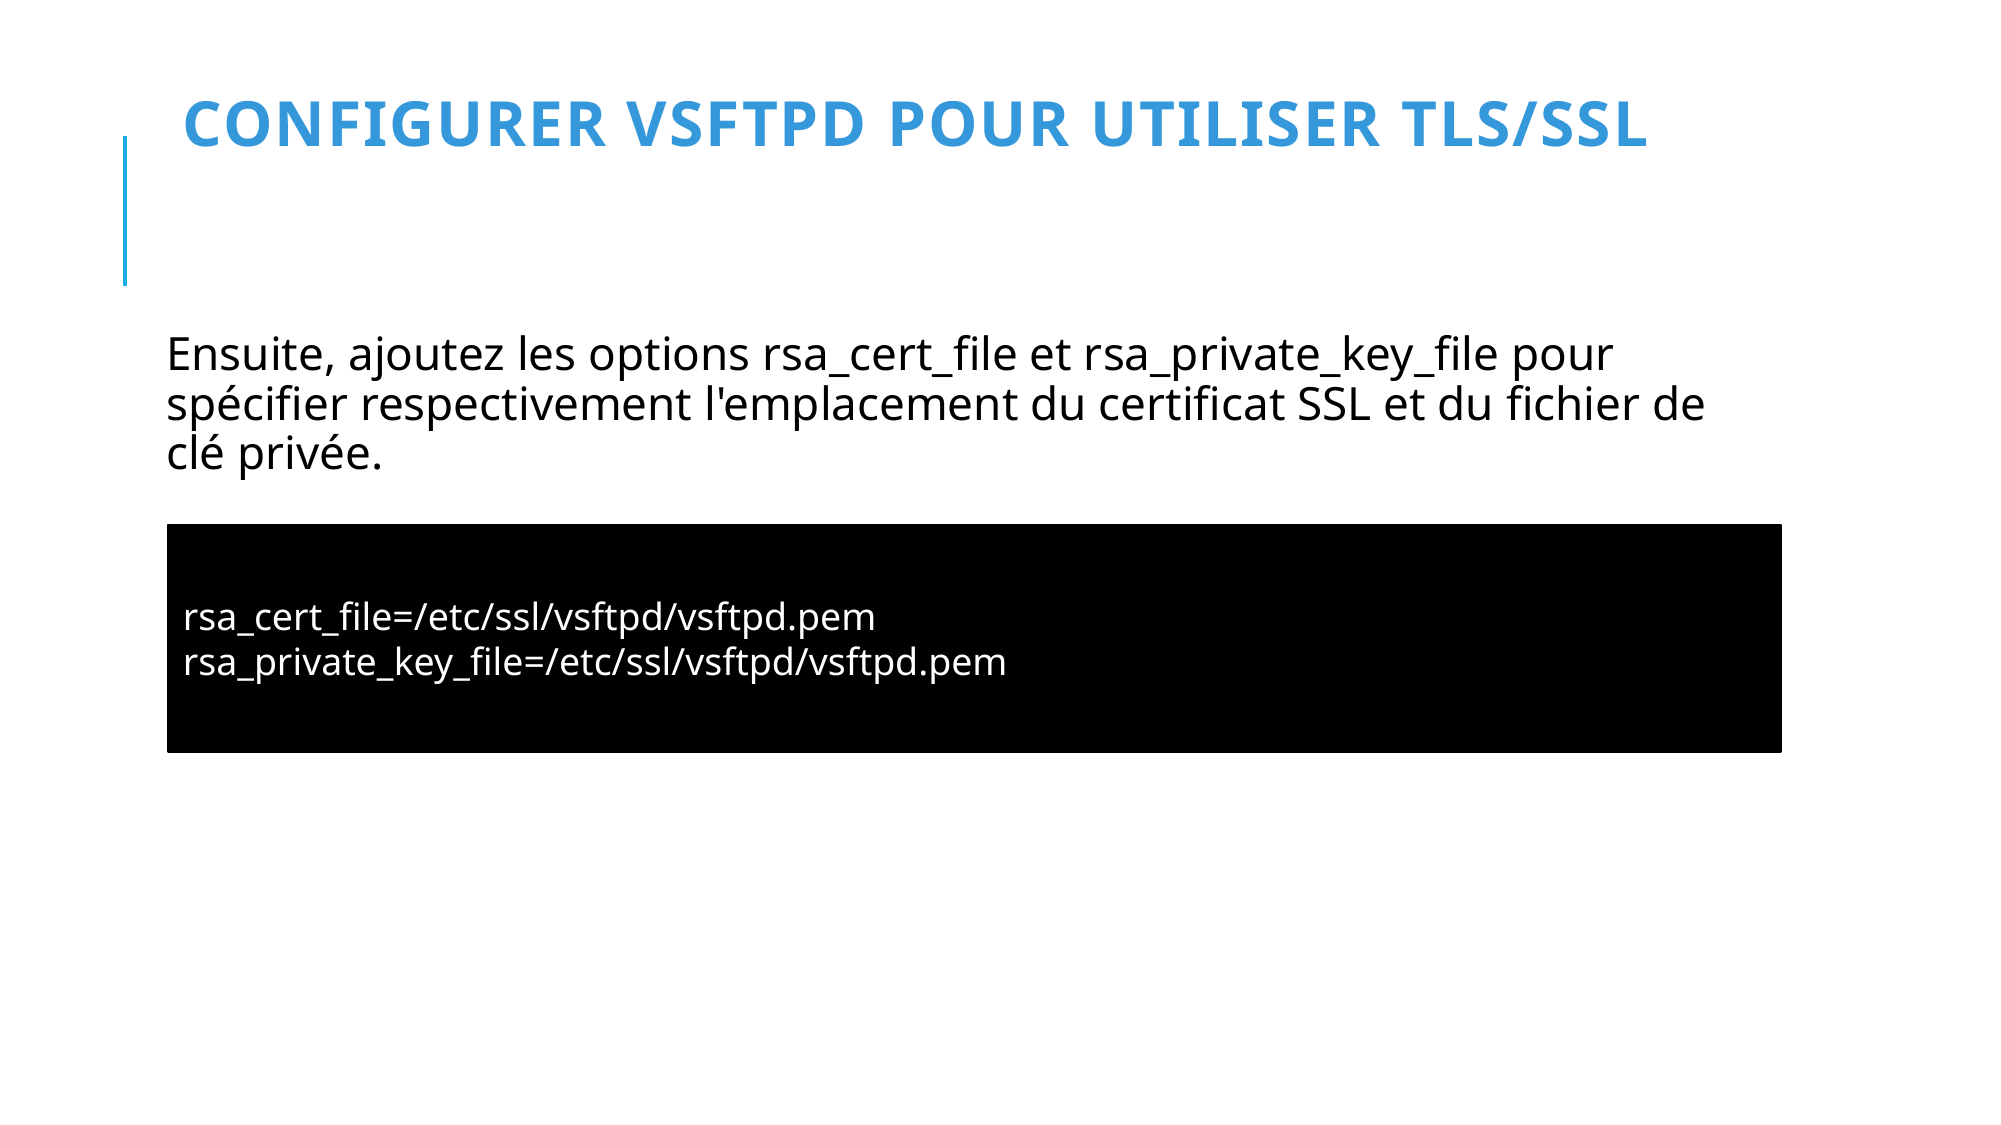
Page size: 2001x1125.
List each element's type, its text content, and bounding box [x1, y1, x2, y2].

list Ensuite, ajoutez les options rsa_cert_file et rsa_private_key_file pour spécifier respectivement l'emplacement du certificat SSL et du fichier de clé privée. [158, 243, 1754, 1125]
title Configurer VSftpd pour utiliser TLS/ssl [168, 90, 1763, 337]
text_box rsa_cert_file=/etc/ssl/vsftpd/vsftpd.pem rsa_private_key_file=/etc/ssl/vsftpd/vsftpd.pem [168, 525, 1781, 751]
